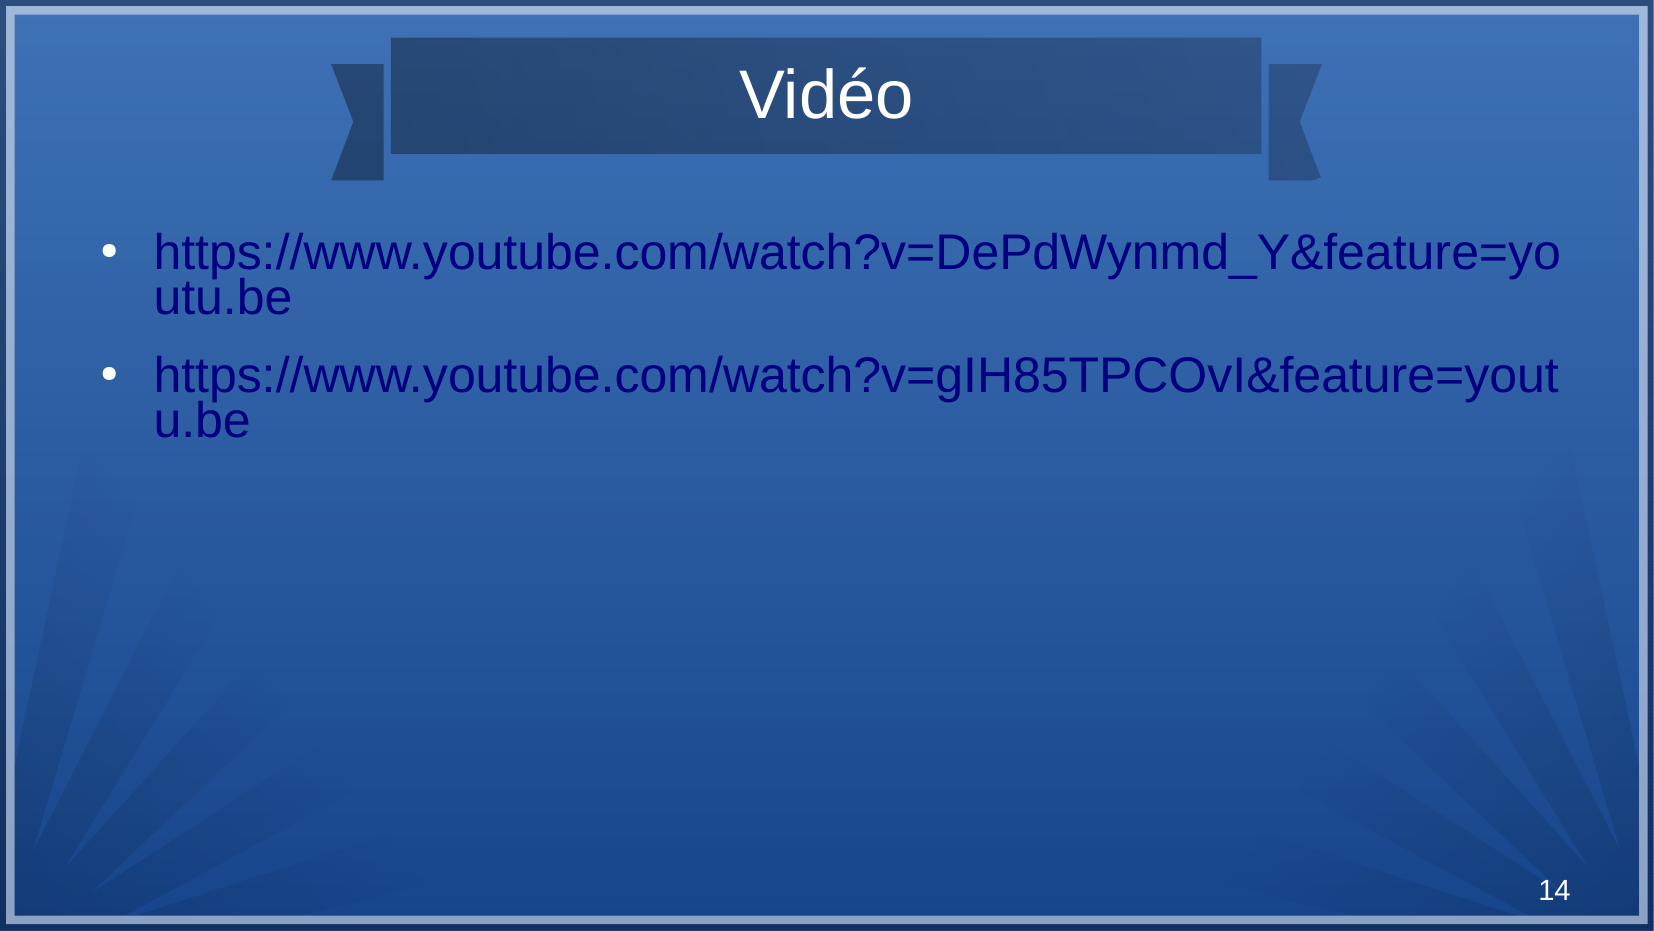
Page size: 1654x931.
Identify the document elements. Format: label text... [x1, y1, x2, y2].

list https://www.youtube.com/watch?v=DePdWynmd_Y&feature=youtu.be https://www.youtube.com/watch?v=gIH85TPCOvI&feature=youtu.be [82, 224, 1571, 848]
title Vidéo [389, 35, 1264, 154]
